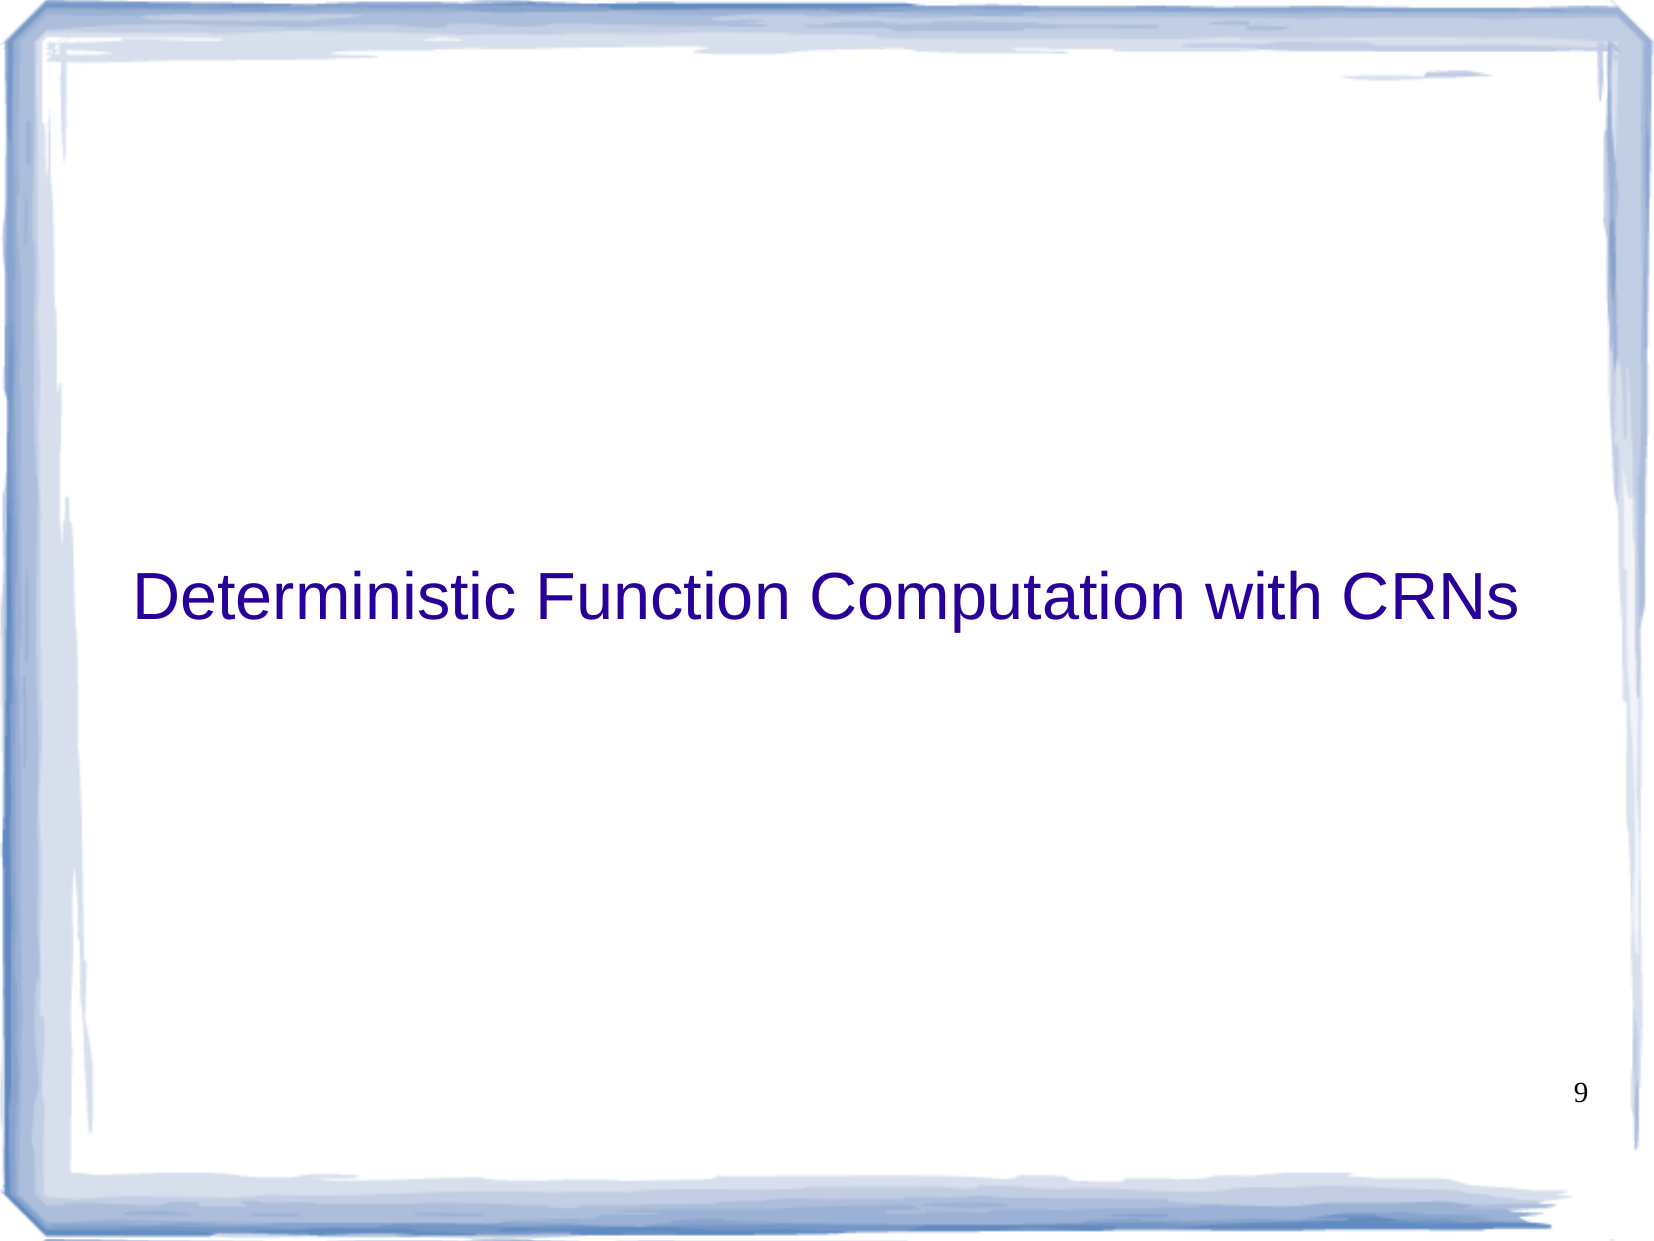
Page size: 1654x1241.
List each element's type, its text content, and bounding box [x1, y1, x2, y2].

picture [0, 0, 1654, 1241]
subtitle Deterministic Function Computation with CRNs [82, 49, 1571, 1144]
